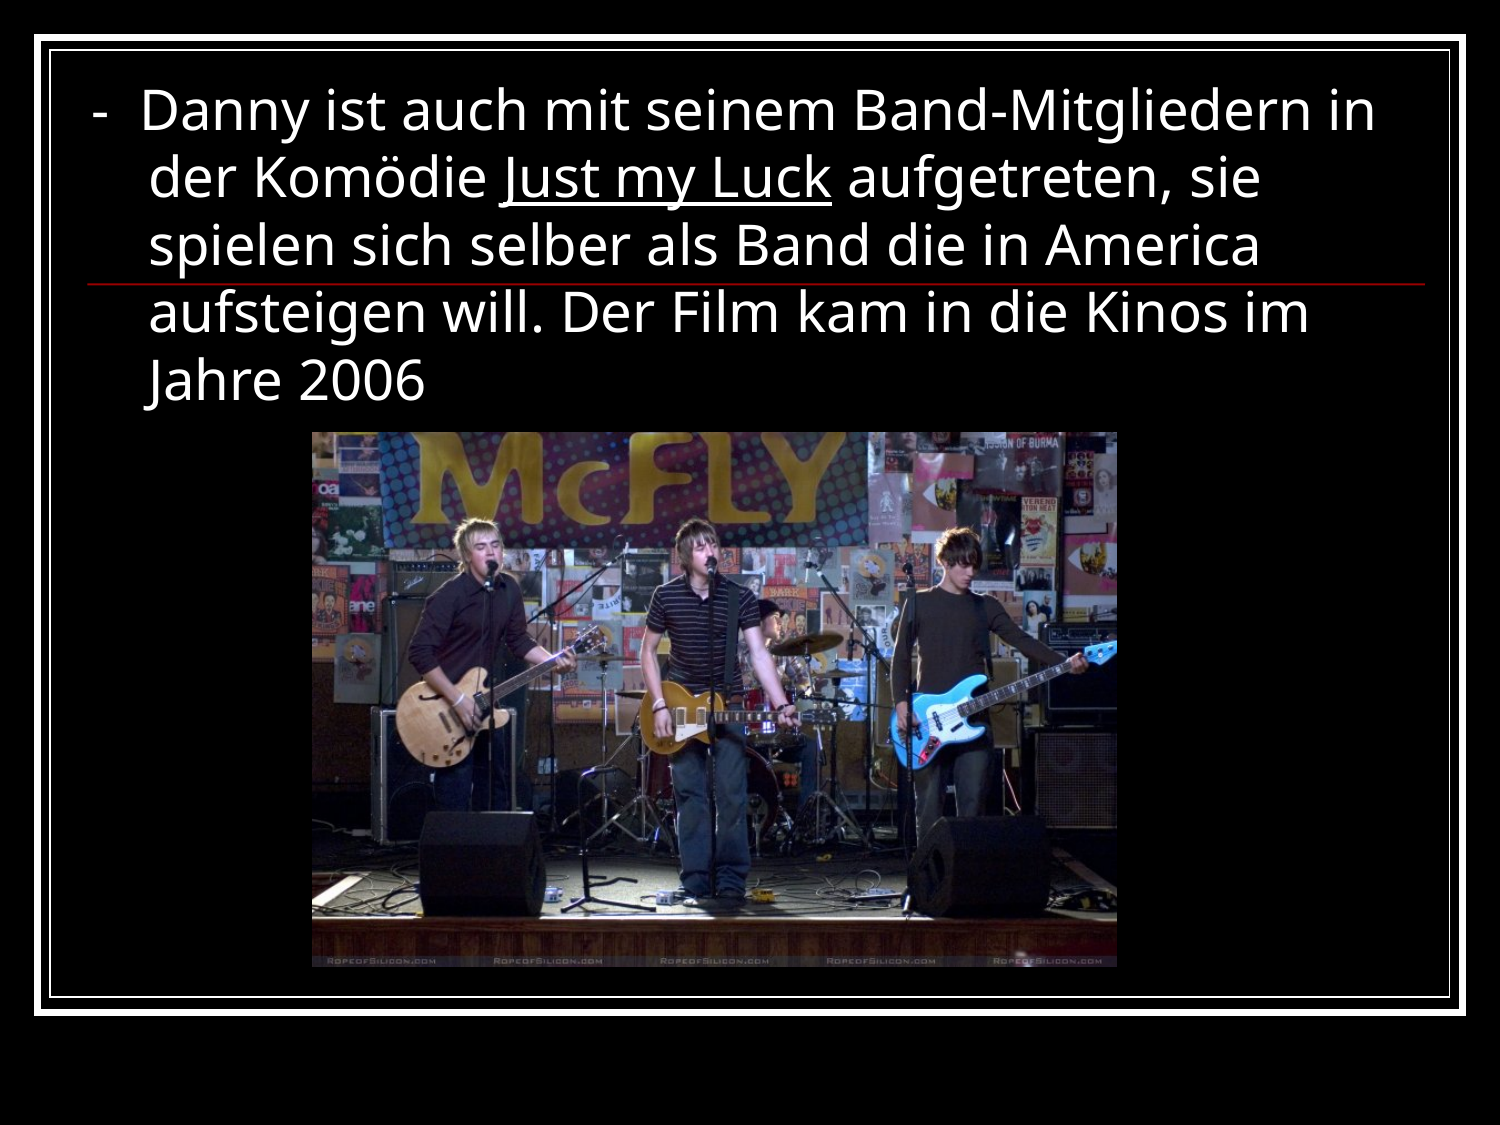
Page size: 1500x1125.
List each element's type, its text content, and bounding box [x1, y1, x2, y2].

picture [312, 432, 1117, 967]
list - Danny ist auch mit seinem Band-Mitgliedern in der Komödie Just my Luck aufgetreten, sie spielen sich selber als Band die in America aufsteigen will. Der Film kam in die Kinos im Jahre 2006 [76, 66, 1427, 810]
